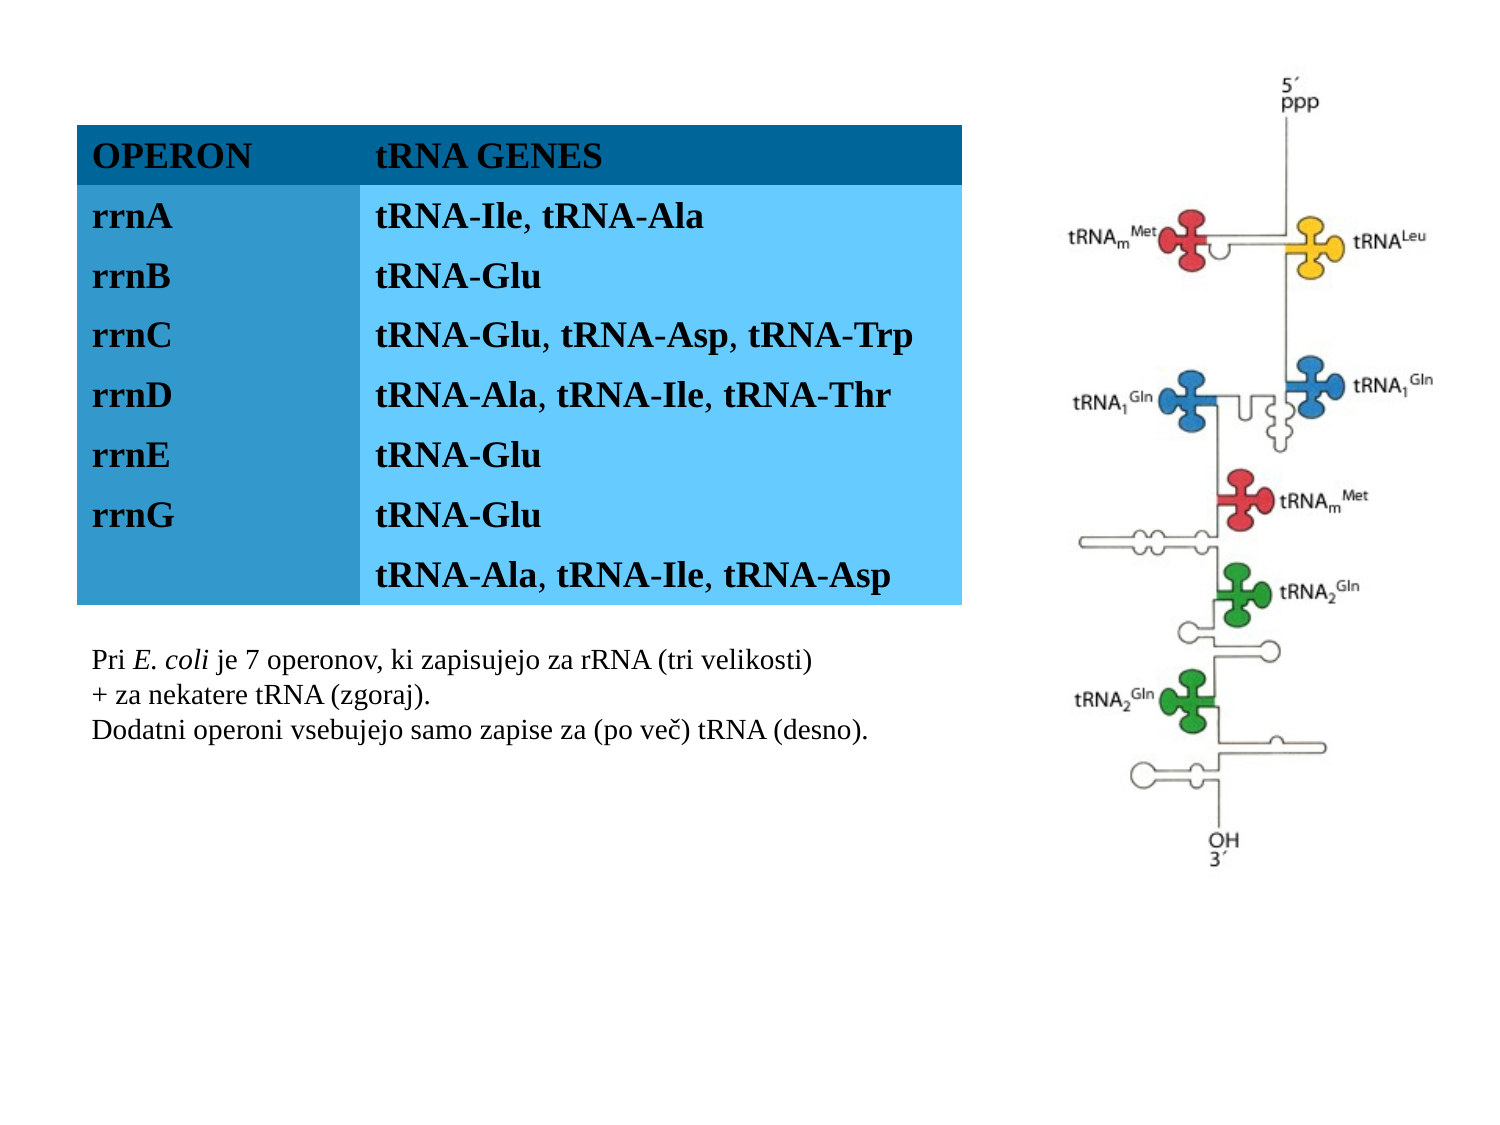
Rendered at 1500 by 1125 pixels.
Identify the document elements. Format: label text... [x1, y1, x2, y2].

table_cell rrnD [77, 365, 360, 425]
table_cell tRNA-Ala, tRNA-Ile, tRNA-Thr [360, 365, 962, 425]
table_cell tRNA-Glu [360, 485, 962, 545]
table_cell tRNA-Ile, tRNA-Ala [360, 185, 962, 245]
table_cell rrnA [77, 185, 360, 245]
table_cell rrnC [77, 305, 360, 365]
table_cell [77, 545, 360, 605]
table_cell tRNA-Glu, tRNA-Asp, tRNA-Trp [360, 305, 962, 365]
text_box Pri E. coli je 7 operonov, ki zapisujejo za rRNA (tri velikosti) + za nekatere tRNA (zgoraj). Dodatni operoni vsebujejo samo zapise za (po več) tRNA (desno). [76, 633, 987, 753]
table_cell tRNA-Ala, tRNA-Ile, tRNA-Asp [360, 545, 962, 605]
table_cell tRNA-Glu [360, 245, 962, 305]
table_header tRNA GENES [360, 125, 962, 185]
table_header OPERON [77, 125, 360, 185]
table_cell rrnE [77, 425, 360, 485]
picture [1057, 66, 1447, 879]
table_cell rrnB [77, 245, 360, 305]
table_cell tRNA-Glu [360, 425, 962, 485]
table_cell rrnG [77, 485, 360, 545]
